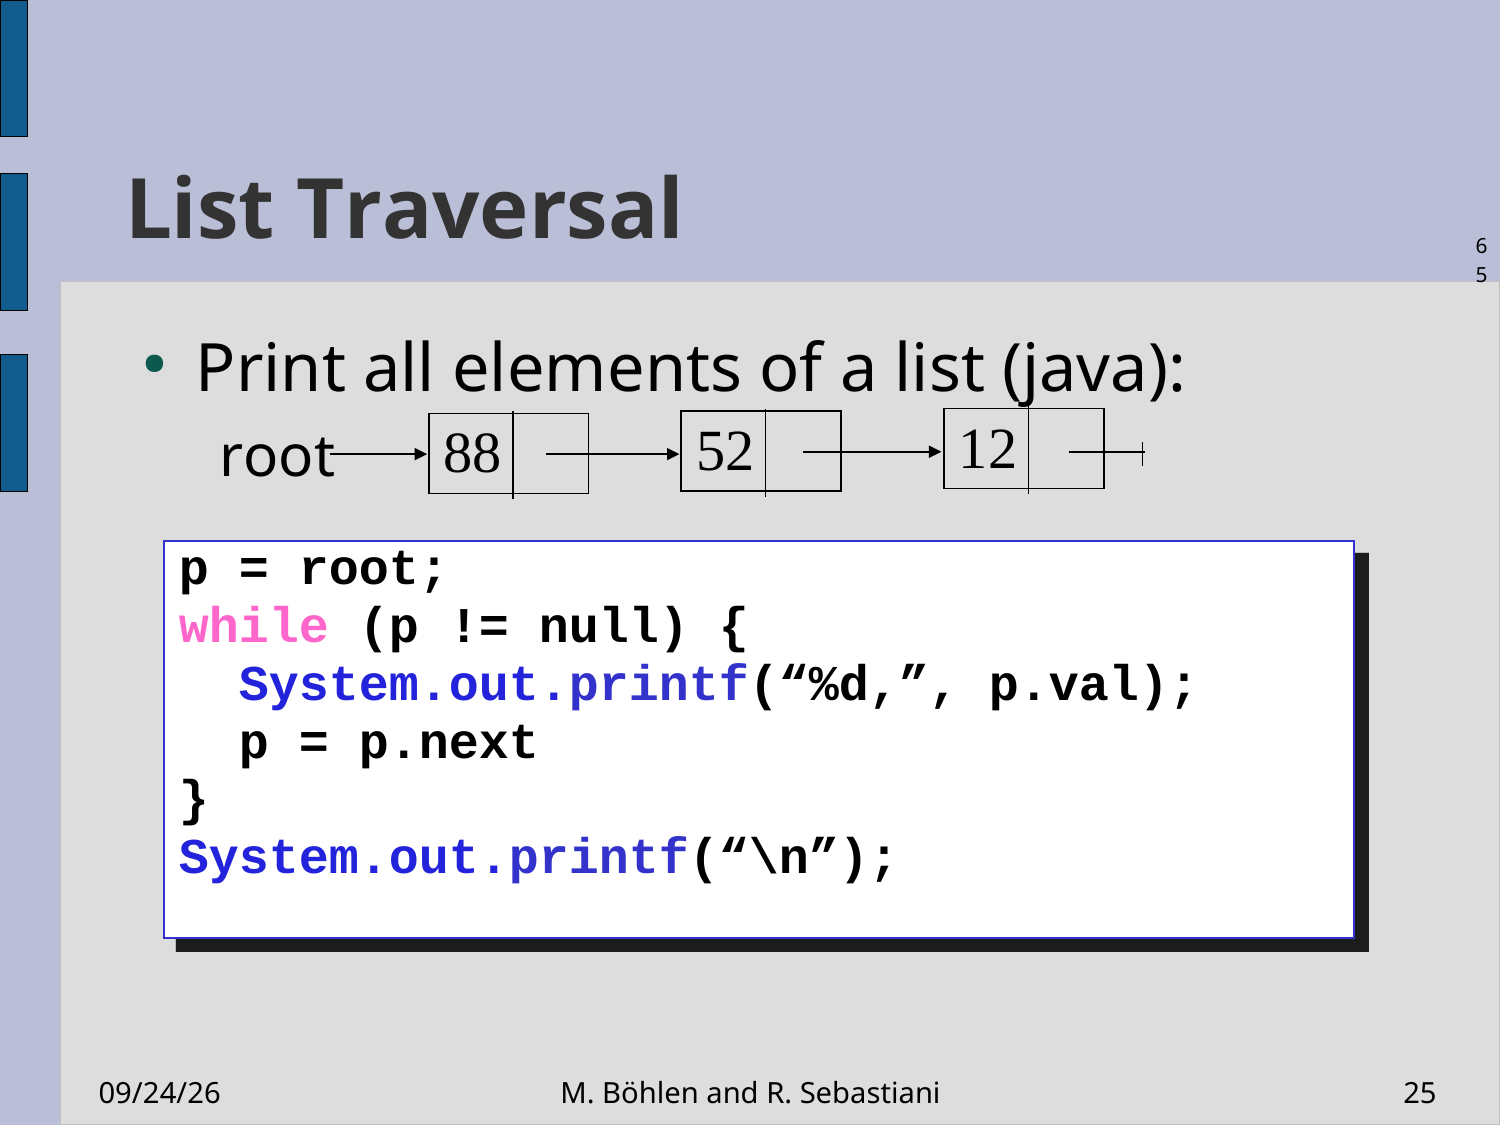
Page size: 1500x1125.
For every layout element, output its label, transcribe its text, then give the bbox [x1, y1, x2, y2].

text_box 52 [681, 410, 765, 491]
text_box 5 [1460, 264, 1500, 293]
text_box p = root; while (p != null) { System.out.printf(“%d,”, p.val); p = p.next } System.out.printf(“\n”); [163, 540, 1355, 939]
text_box root [204, 406, 351, 502]
text_box 12 [1029, 408, 1104, 489]
text_box 88 [514, 413, 589, 494]
text_box 12 [944, 408, 1028, 489]
title List Traversal [110, 67, 1392, 271]
text_box 88 [428, 413, 512, 494]
text_box 52 [766, 410, 841, 491]
list Print all elements of a list (java): [110, 312, 1392, 1037]
text_box 6 [1460, 223, 1500, 264]
